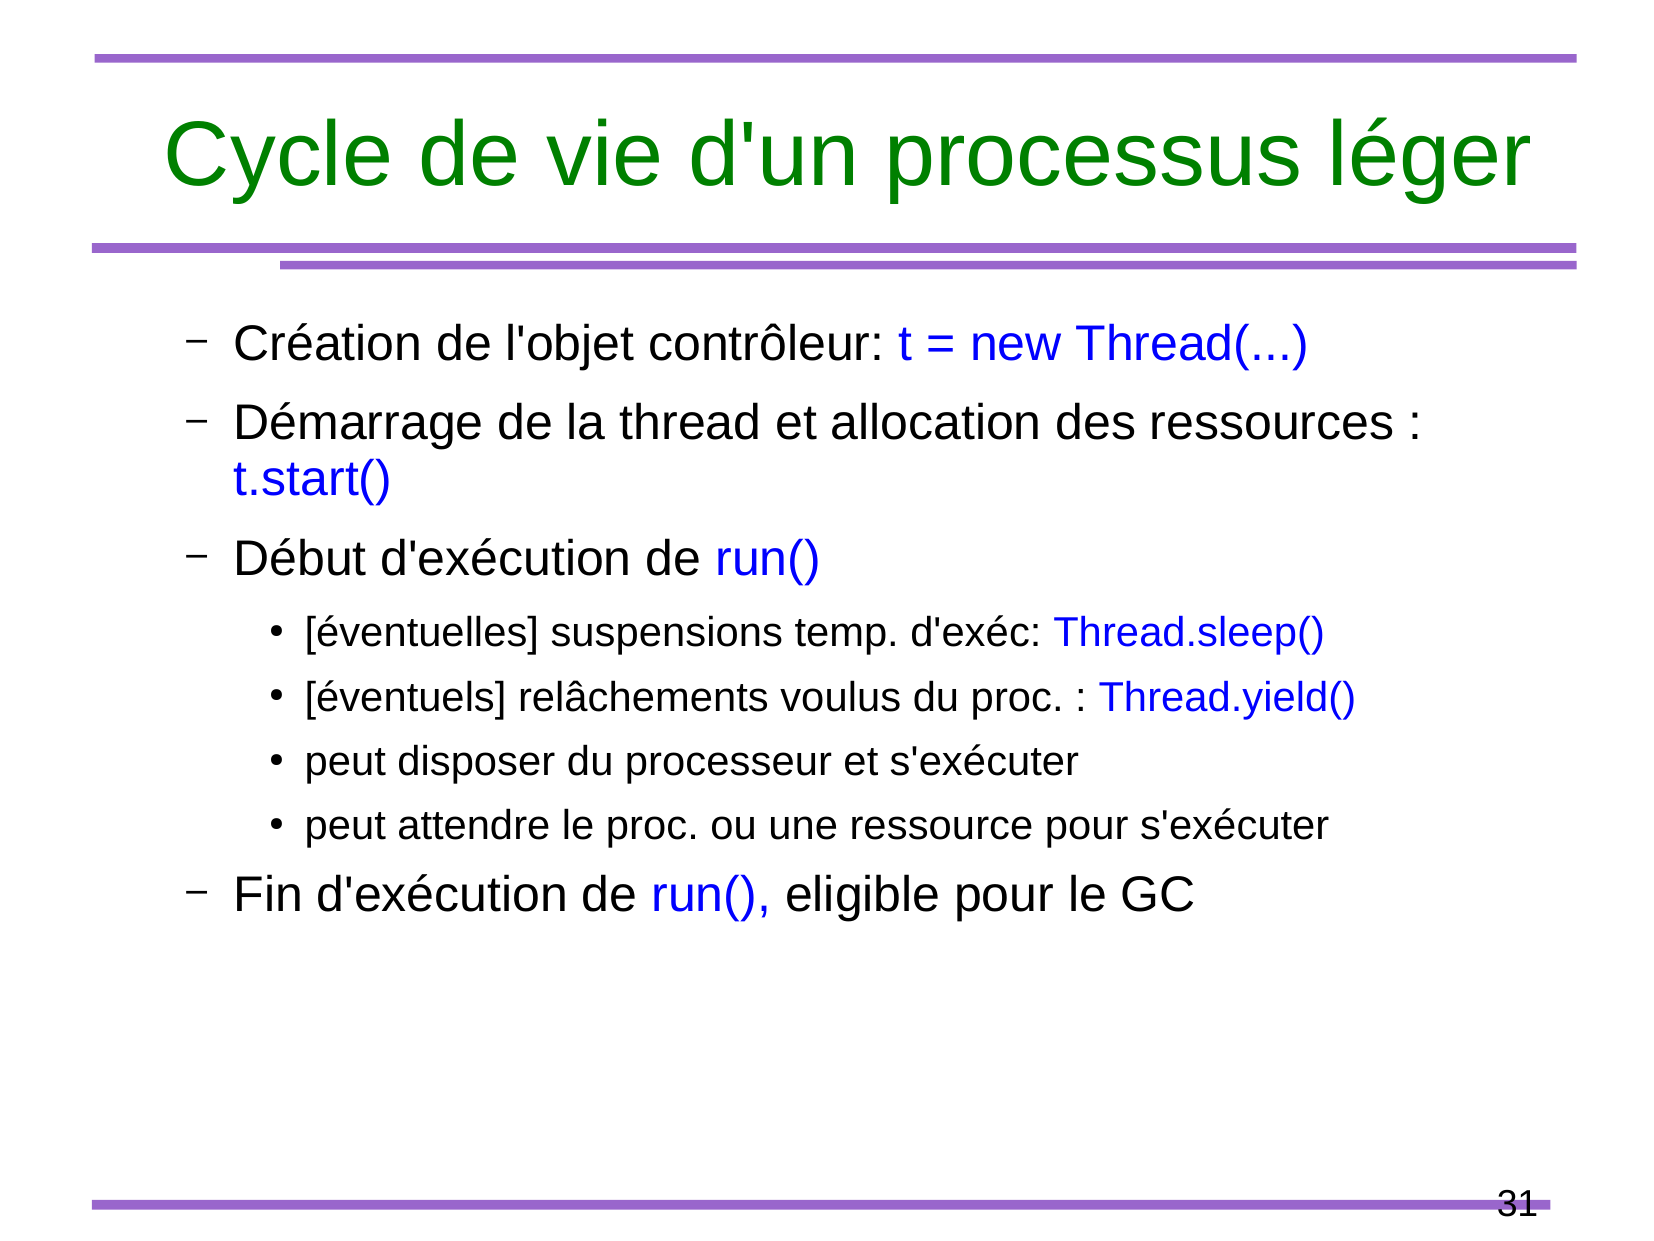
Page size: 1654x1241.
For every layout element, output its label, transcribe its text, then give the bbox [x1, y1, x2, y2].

list Création de l'objet contrôleur: t = new Thread(...) Démarrage de la thread et allocation des ressources : t.start() Début d'exécution de run() [éventuelles] suspensions temp. d'exéc: Thread.sleep() [éventuels] relâchements voulus du proc. : Thread.yield() peut disposer du processeur et s'exécuter peut attendre le proc. ou une ressource pour s'exécuter Fin d'exécution de run(), eligible pour le GC [92, 315, 1563, 1086]
title Cycle de vie d'un processus léger [121, 49, 1534, 257]
